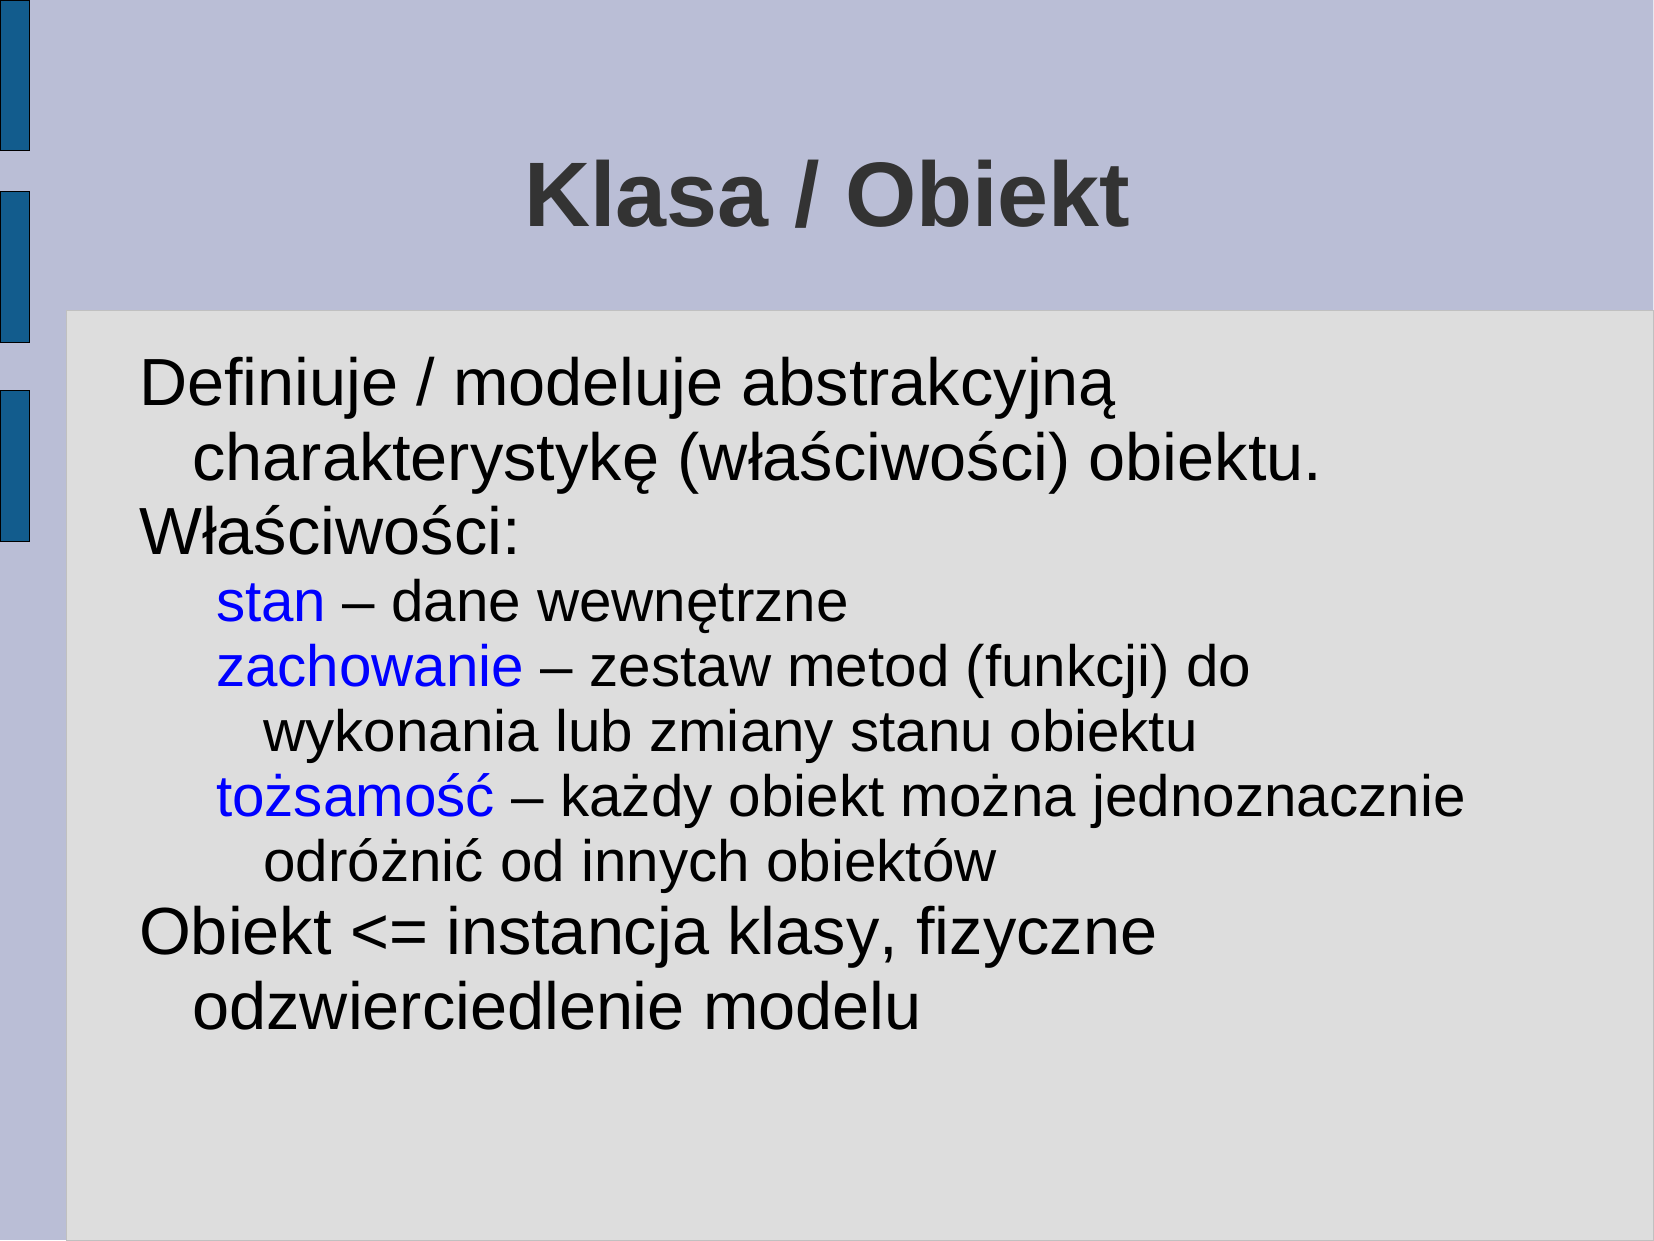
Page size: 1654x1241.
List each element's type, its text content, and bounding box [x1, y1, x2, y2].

list Definiuje / modeluje abstrakcyjną charakterystykę (właściwości) obiektu. Właściwości: stan – dane wewnętrzne zachowanie – zestaw metod (funkcji) do wykonania lub zmiany stanu obiektu tożsamość – każdy obiekt można jednoznacznie odróżnić od innych obiektów Obiekt <= instancja klasy, fizyczne odzwierciedlenie modelu [121, 344, 1534, 1112]
title Klasa / Obiekt [121, 98, 1534, 291]
